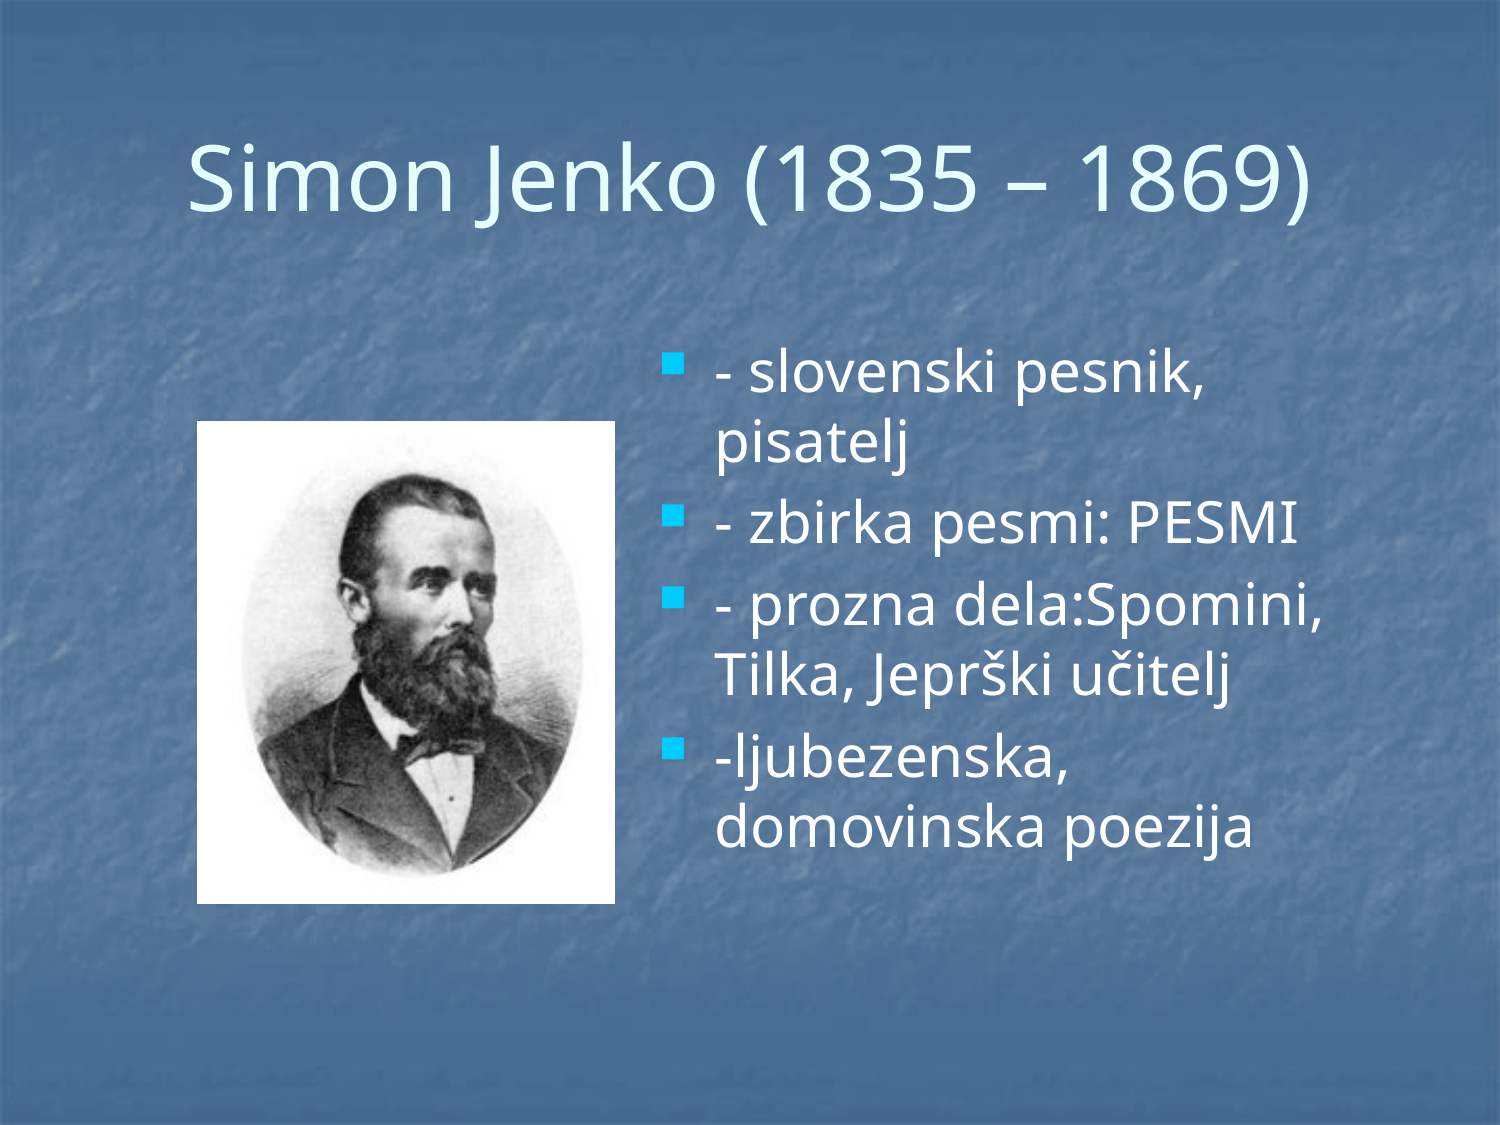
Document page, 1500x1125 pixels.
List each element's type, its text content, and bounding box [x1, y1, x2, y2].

list - slovenski pesnik, pisatelj - zbirka pesmi: PESMI - prozna dela:Spomini, Tilka, Jeprški učitelj -ljubezenska, domovinska poezija [643, 326, 1425, 1000]
picture [0, 0, 1500, 1125]
title Simon Jenko (1835 – 1869) [75, 62, 1425, 288]
